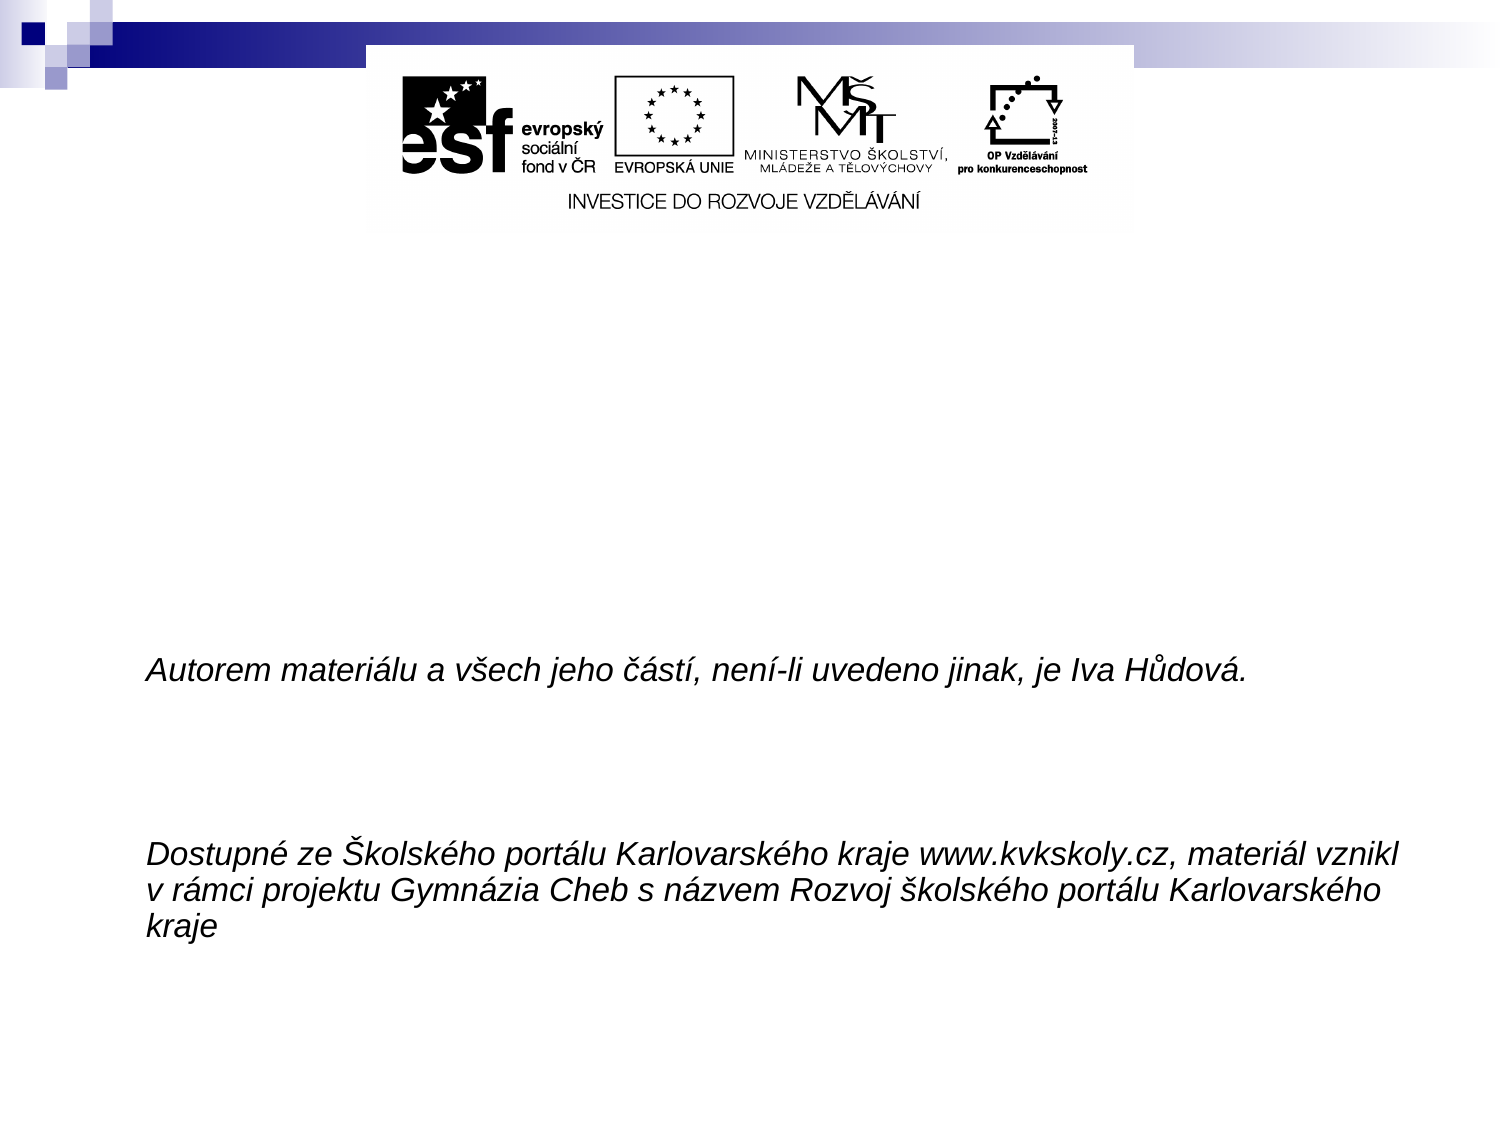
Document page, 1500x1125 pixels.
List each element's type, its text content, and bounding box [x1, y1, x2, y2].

list Autorem materiálu a všech jeho částí, není-li uvedeno jinak, je Iva Hůdová. Dostupné ze Školského portálu Karlovarského kraje www.kvkskoly.cz, materiál vznikl v rámci projektu Gymnázia Cheb s názvem Rozvoj školského portálu Karlovarského kraje [75, 262, 1426, 1006]
picture [366, 45, 1134, 233]
